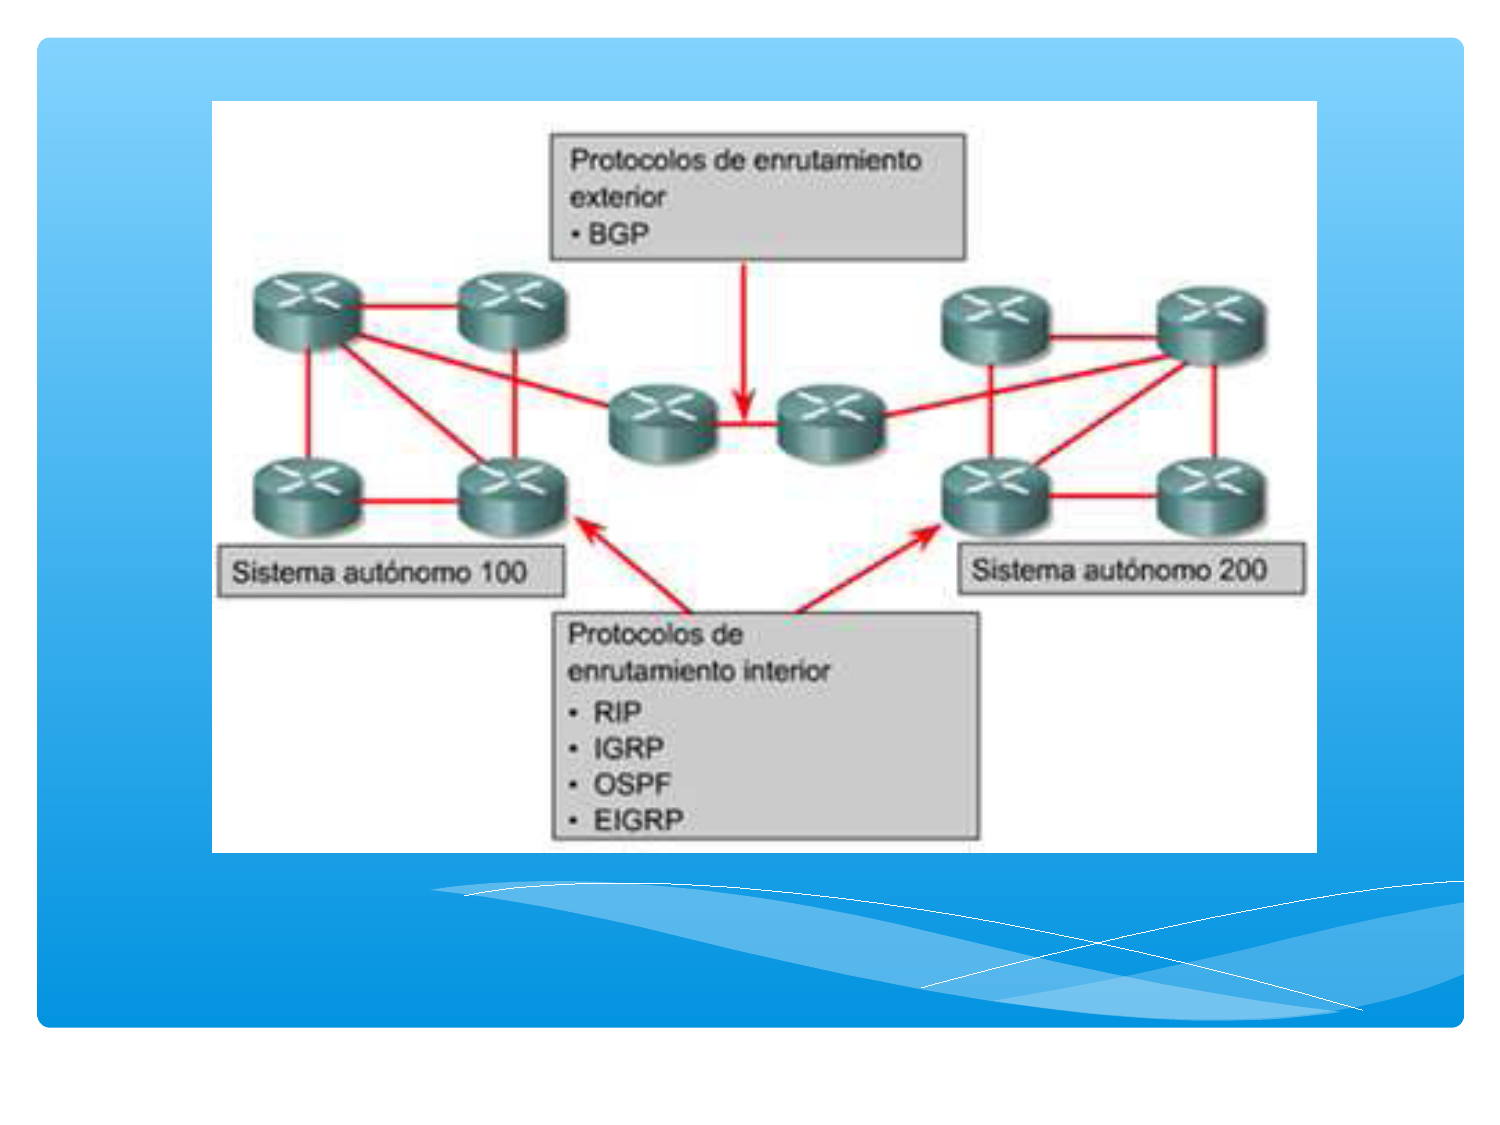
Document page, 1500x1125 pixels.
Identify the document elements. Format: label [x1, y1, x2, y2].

picture [212, 101, 1317, 853]
